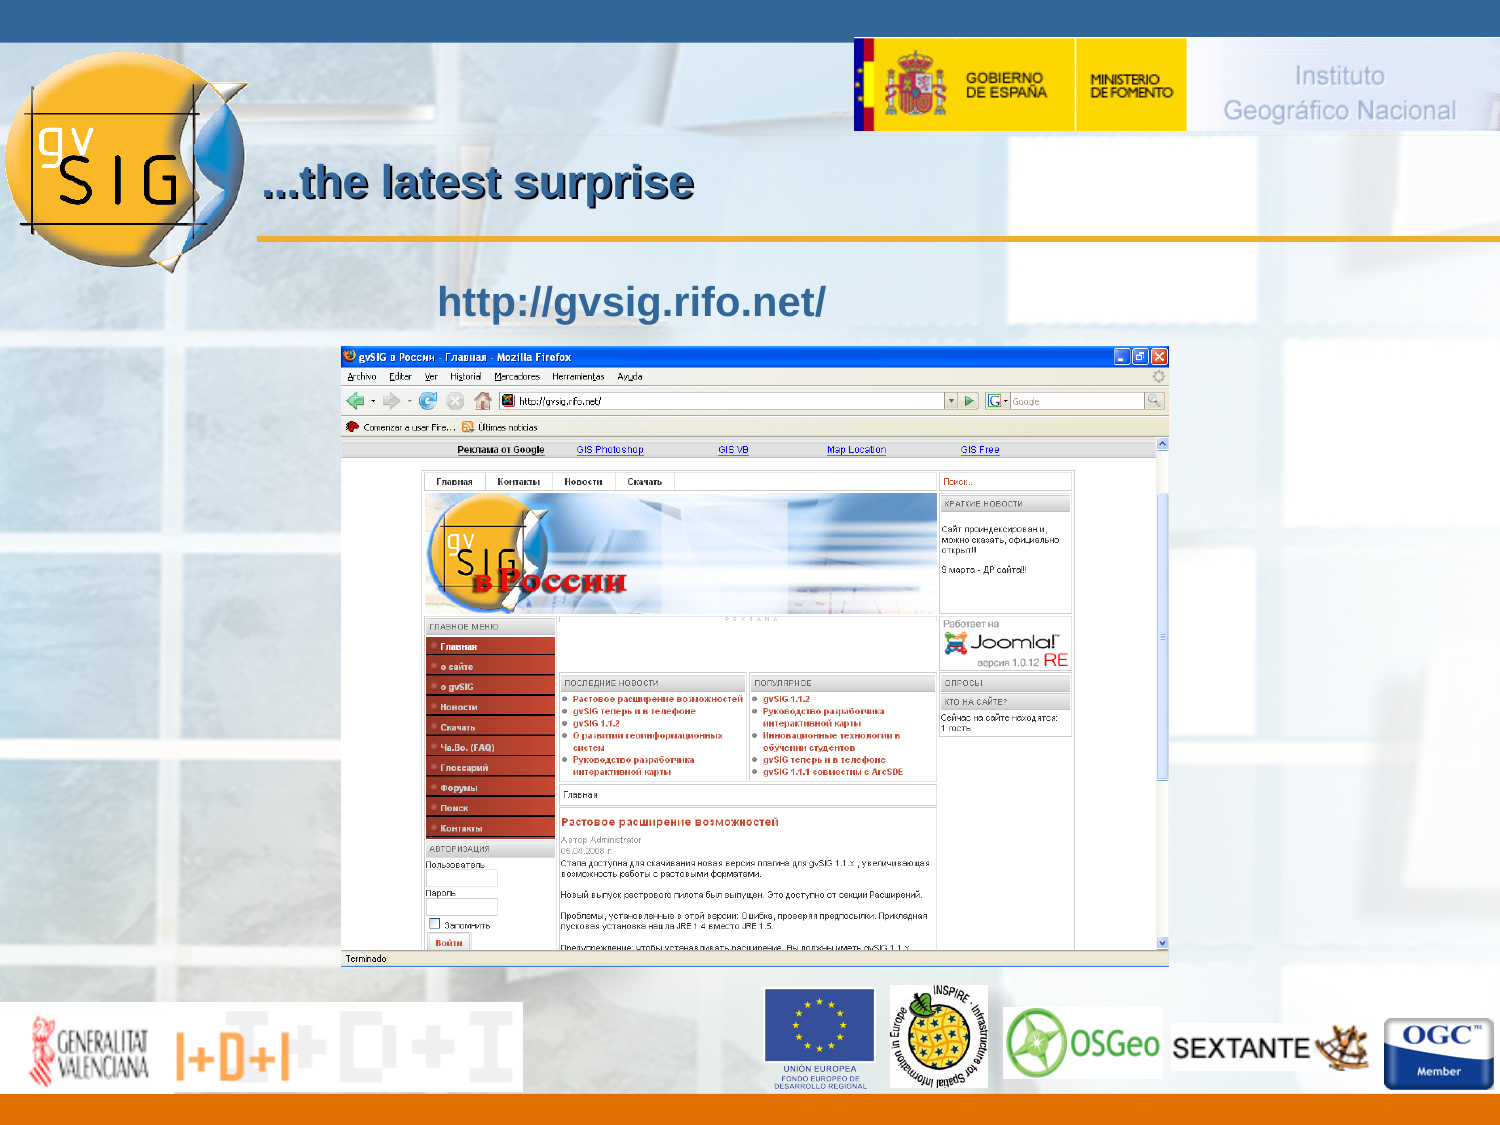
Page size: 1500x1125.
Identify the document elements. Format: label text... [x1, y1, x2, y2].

picture [1384, 1018, 1494, 1090]
picture [890, 985, 988, 1088]
picture [763, 987, 876, 1089]
picture [0, 49, 250, 276]
picture [0, 1002, 523, 1094]
picture [1003, 1007, 1163, 1079]
picture [1171, 1023, 1375, 1071]
list http://gvsig.rifo.net/ [331, 220, 967, 327]
picture [341, 346, 1169, 967]
text_box ...the latest surprise [246, 150, 1392, 219]
picture [854, 37, 1500, 131]
